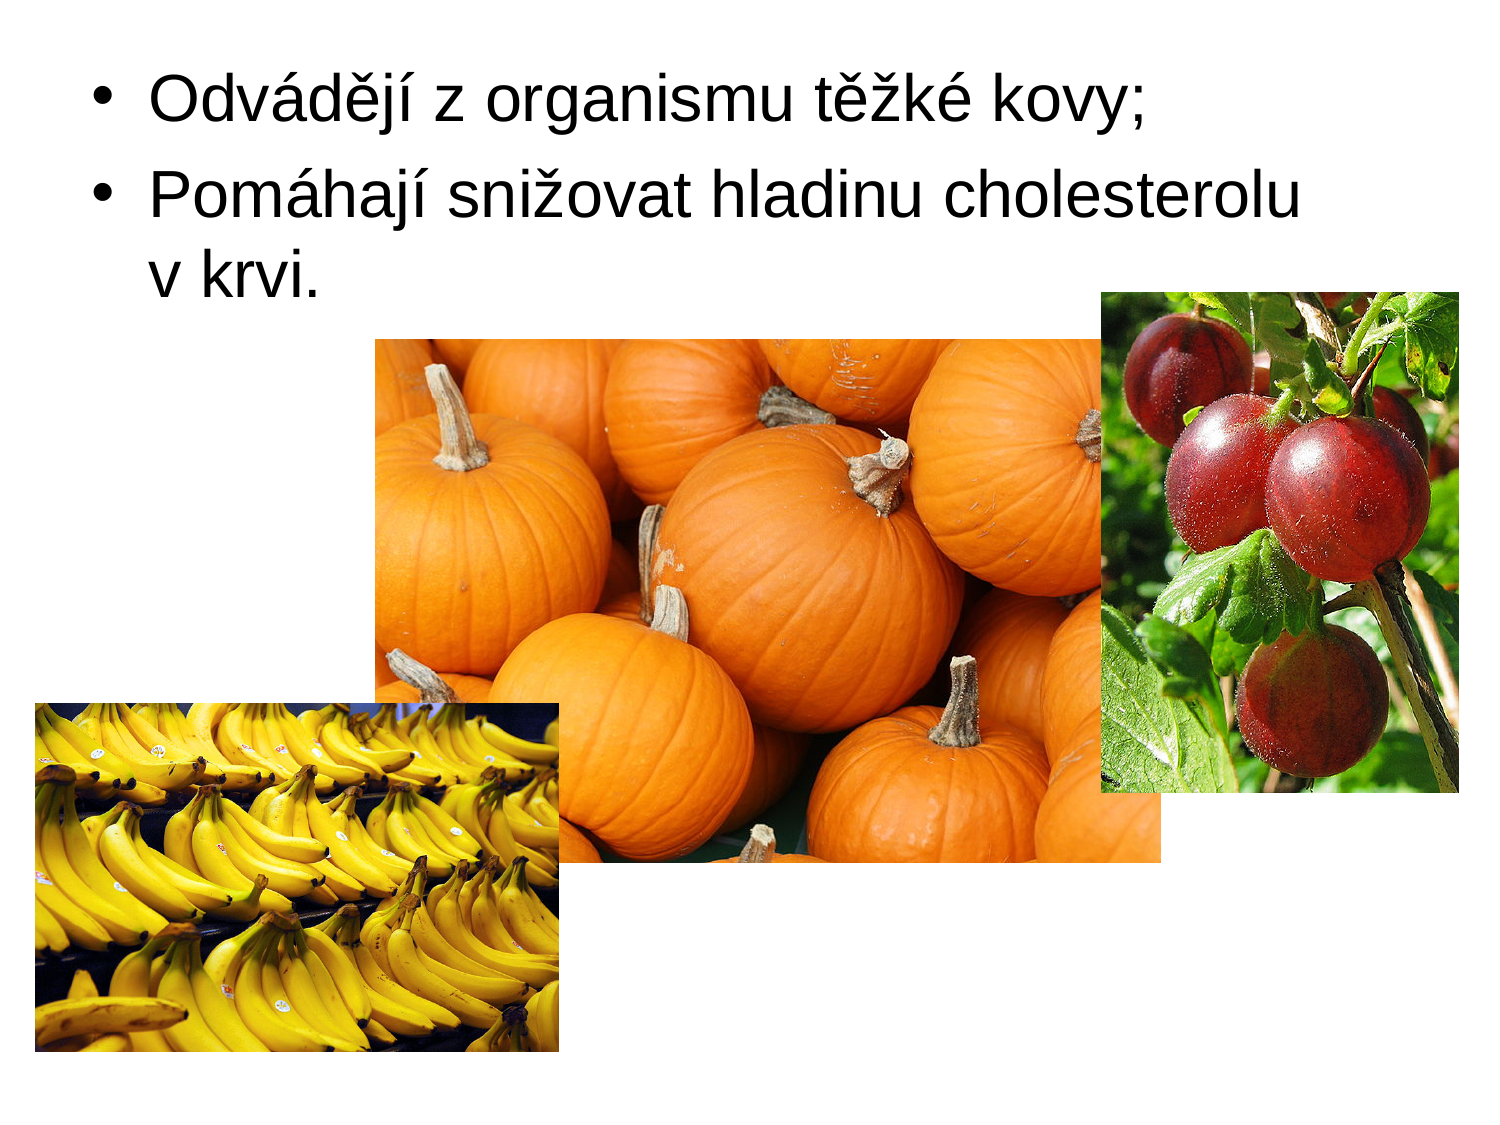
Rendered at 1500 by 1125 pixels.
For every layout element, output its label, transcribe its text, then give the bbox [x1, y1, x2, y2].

list Odvádějí z organismu těžké kovy; Pomáhají snižovat hladinu cholesterolu v krvi. [559, 793, 1427, 1010]
picture [35, 292, 1459, 1052]
list Odvádějí z organismu těžké kovy; Pomáhají snižovat hladinu cholesterolu v krvi. [76, 46, 1427, 703]
